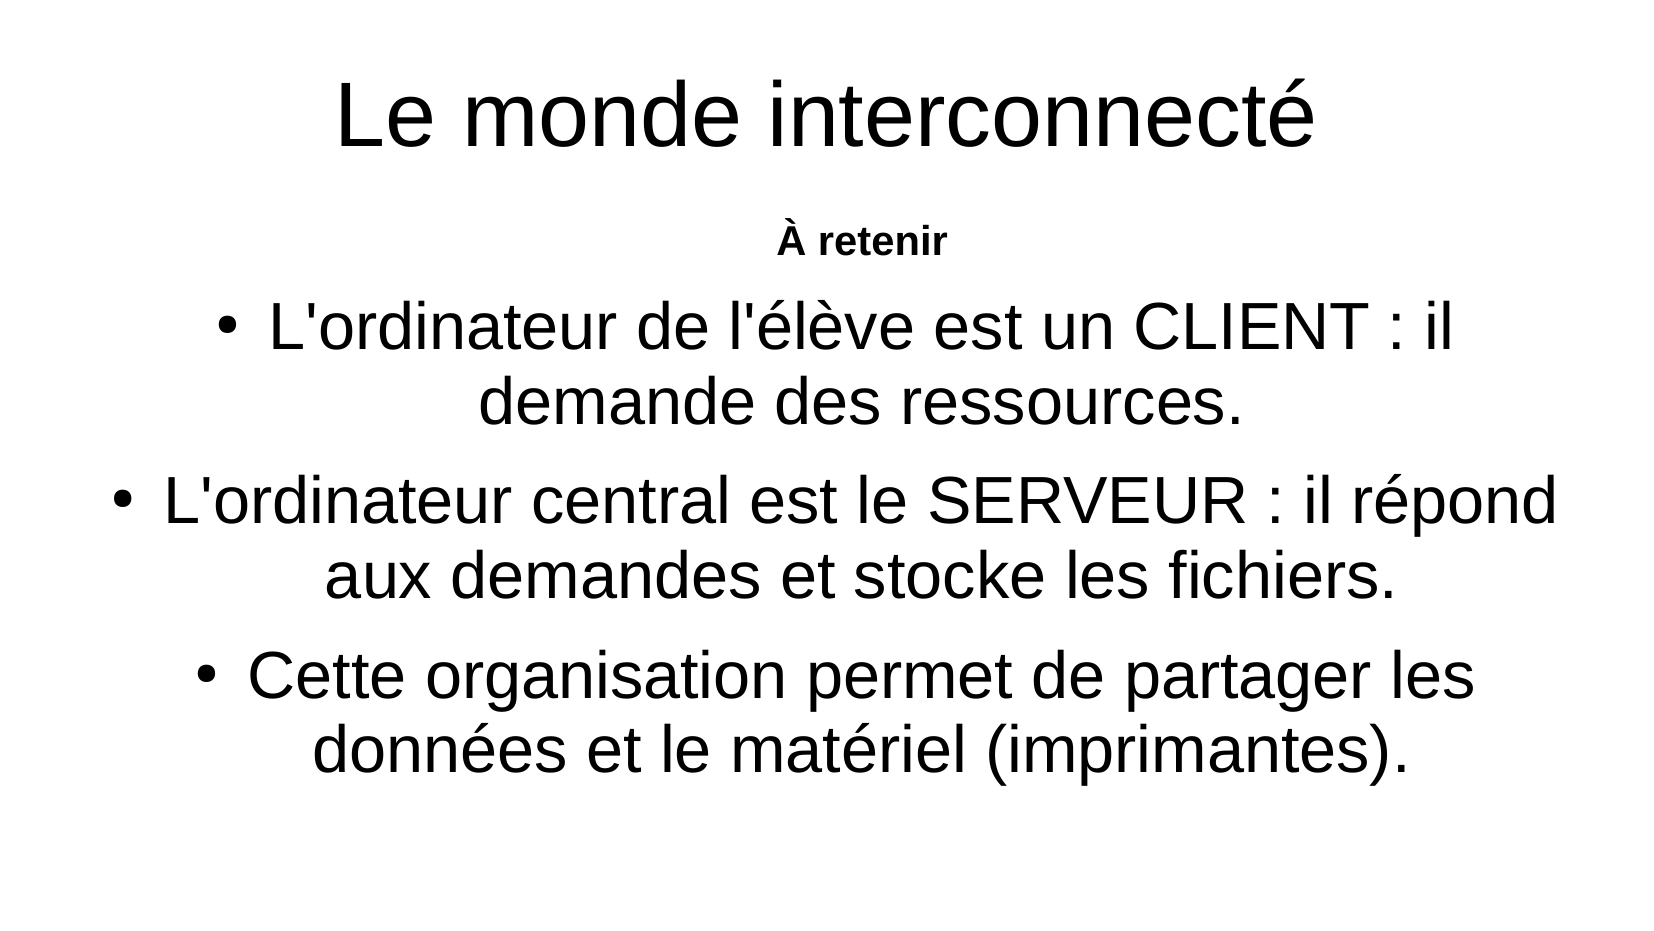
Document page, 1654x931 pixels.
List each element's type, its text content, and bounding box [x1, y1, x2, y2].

list À retenir L'ordinateur de l'élève est un CLIENT : il demande des ressources. L'ordinateur central est le SERVEUR : il répond aux demandes et stocke les fichiers. Cette organisation permet de partager les données et le matériel (imprimantes). [82, 217, 1571, 758]
title Le monde interconnecté [82, 37, 1571, 193]
